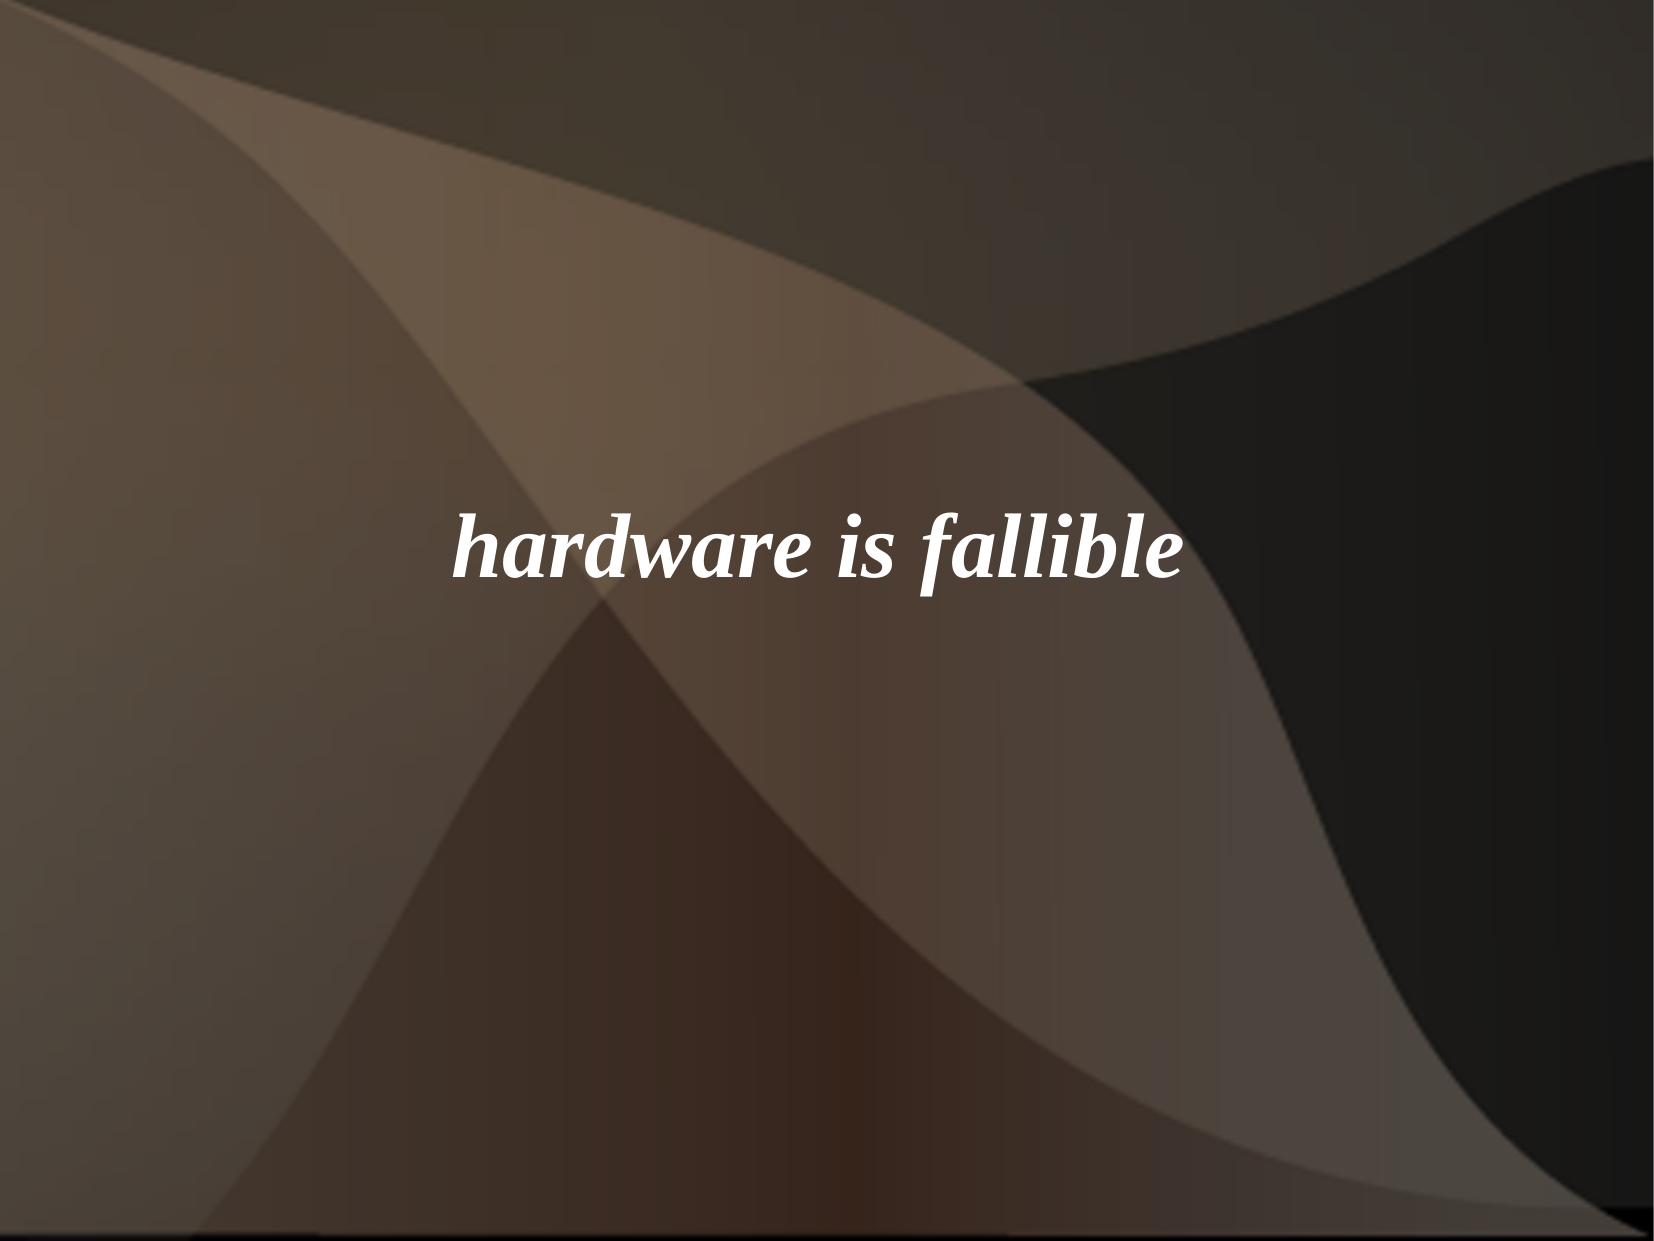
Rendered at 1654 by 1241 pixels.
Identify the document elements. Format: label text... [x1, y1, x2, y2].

picture [0, 0, 1654, 1241]
title hardware is fallible [75, 450, 1564, 643]
